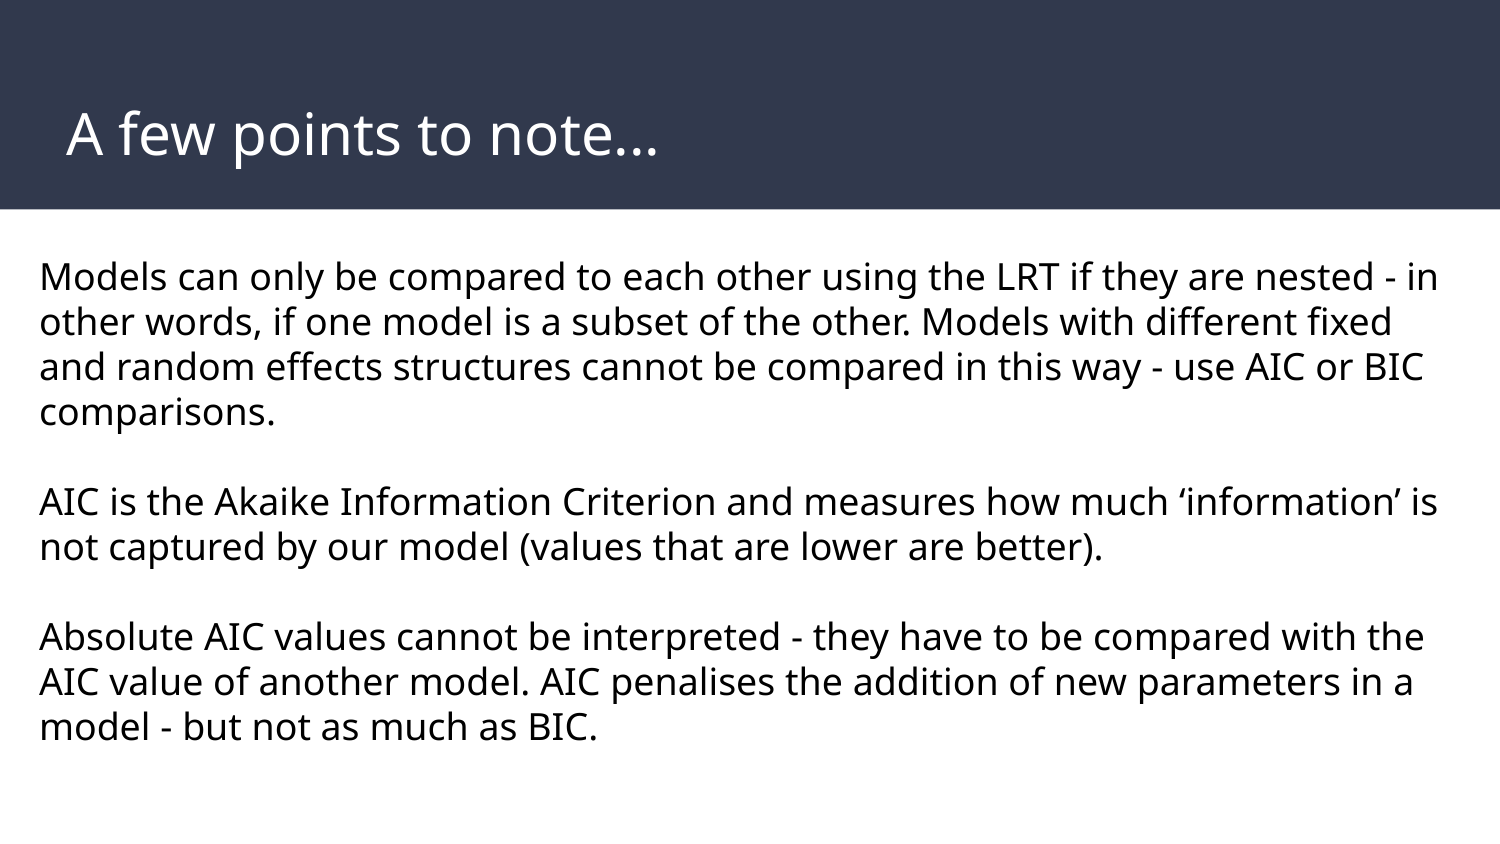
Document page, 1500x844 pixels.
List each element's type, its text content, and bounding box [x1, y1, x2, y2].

title A few points to note... [51, 82, 1449, 185]
text_box Models can only be compared to each other using the LRT if they are nested - in other words, if one model is a subset of the other. Models with different fixed and random effects structures cannot be compared in this way - use AIC or BIC comparisons. AIC is the Akaike Information Criterion and measures how much ‘information’ is not captured by our model (values that are lower are better). Absolute AIC values cannot be interpreted - they have to be compared with the AIC value of another model. AIC penalises the addition of new parameters in a model - but not as much as BIC. [24, 237, 1474, 818]
